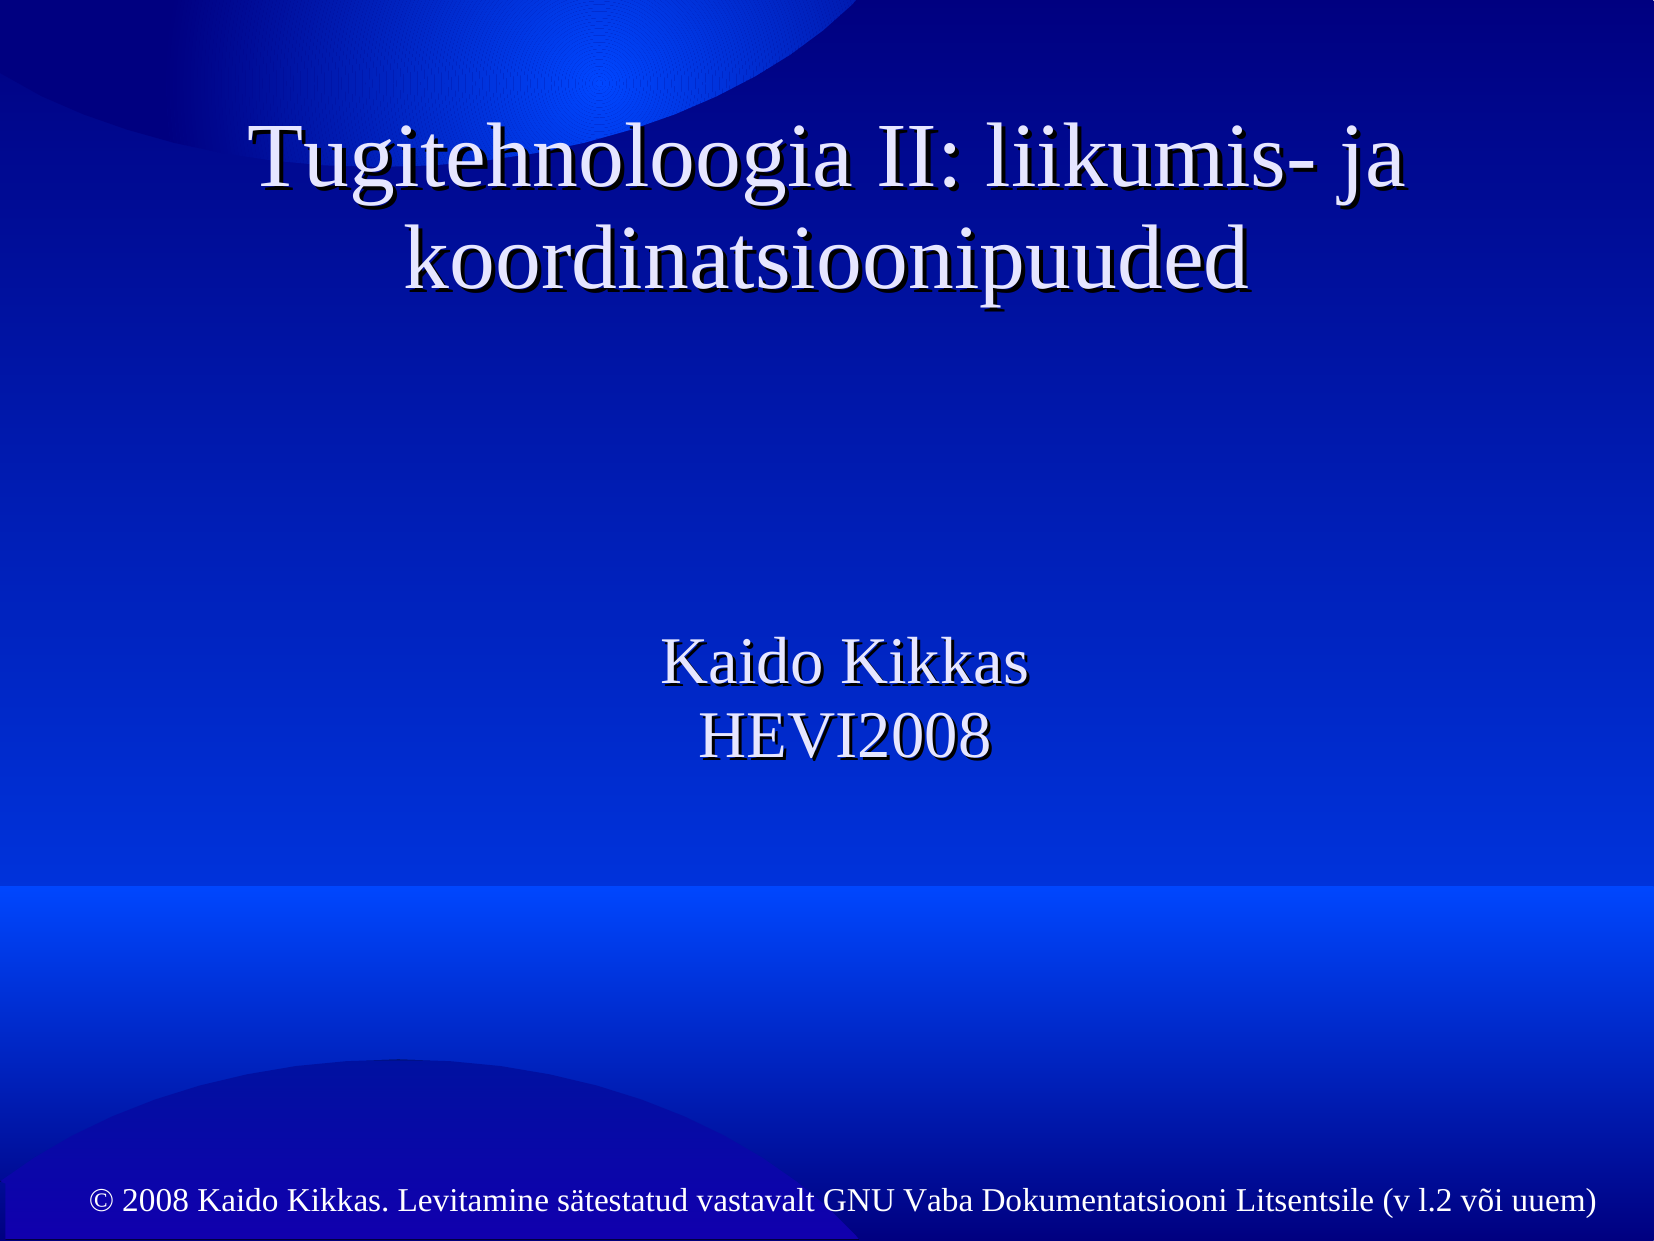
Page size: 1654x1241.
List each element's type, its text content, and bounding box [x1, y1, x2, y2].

subtitle Kaido Kikkas HEVI2008 [121, 344, 1534, 1127]
title Tugitehnoloogia II: liikumis- ja koordinatsioonipuuded [121, 102, 1534, 311]
text_box © 2008 Kaido Kikkas. Levitamine sätestatud vastavalt GNU Vaba Dokumentatsiooni Litsentsile (v l.2 või uuem) [88, 1181, 1654, 1241]
